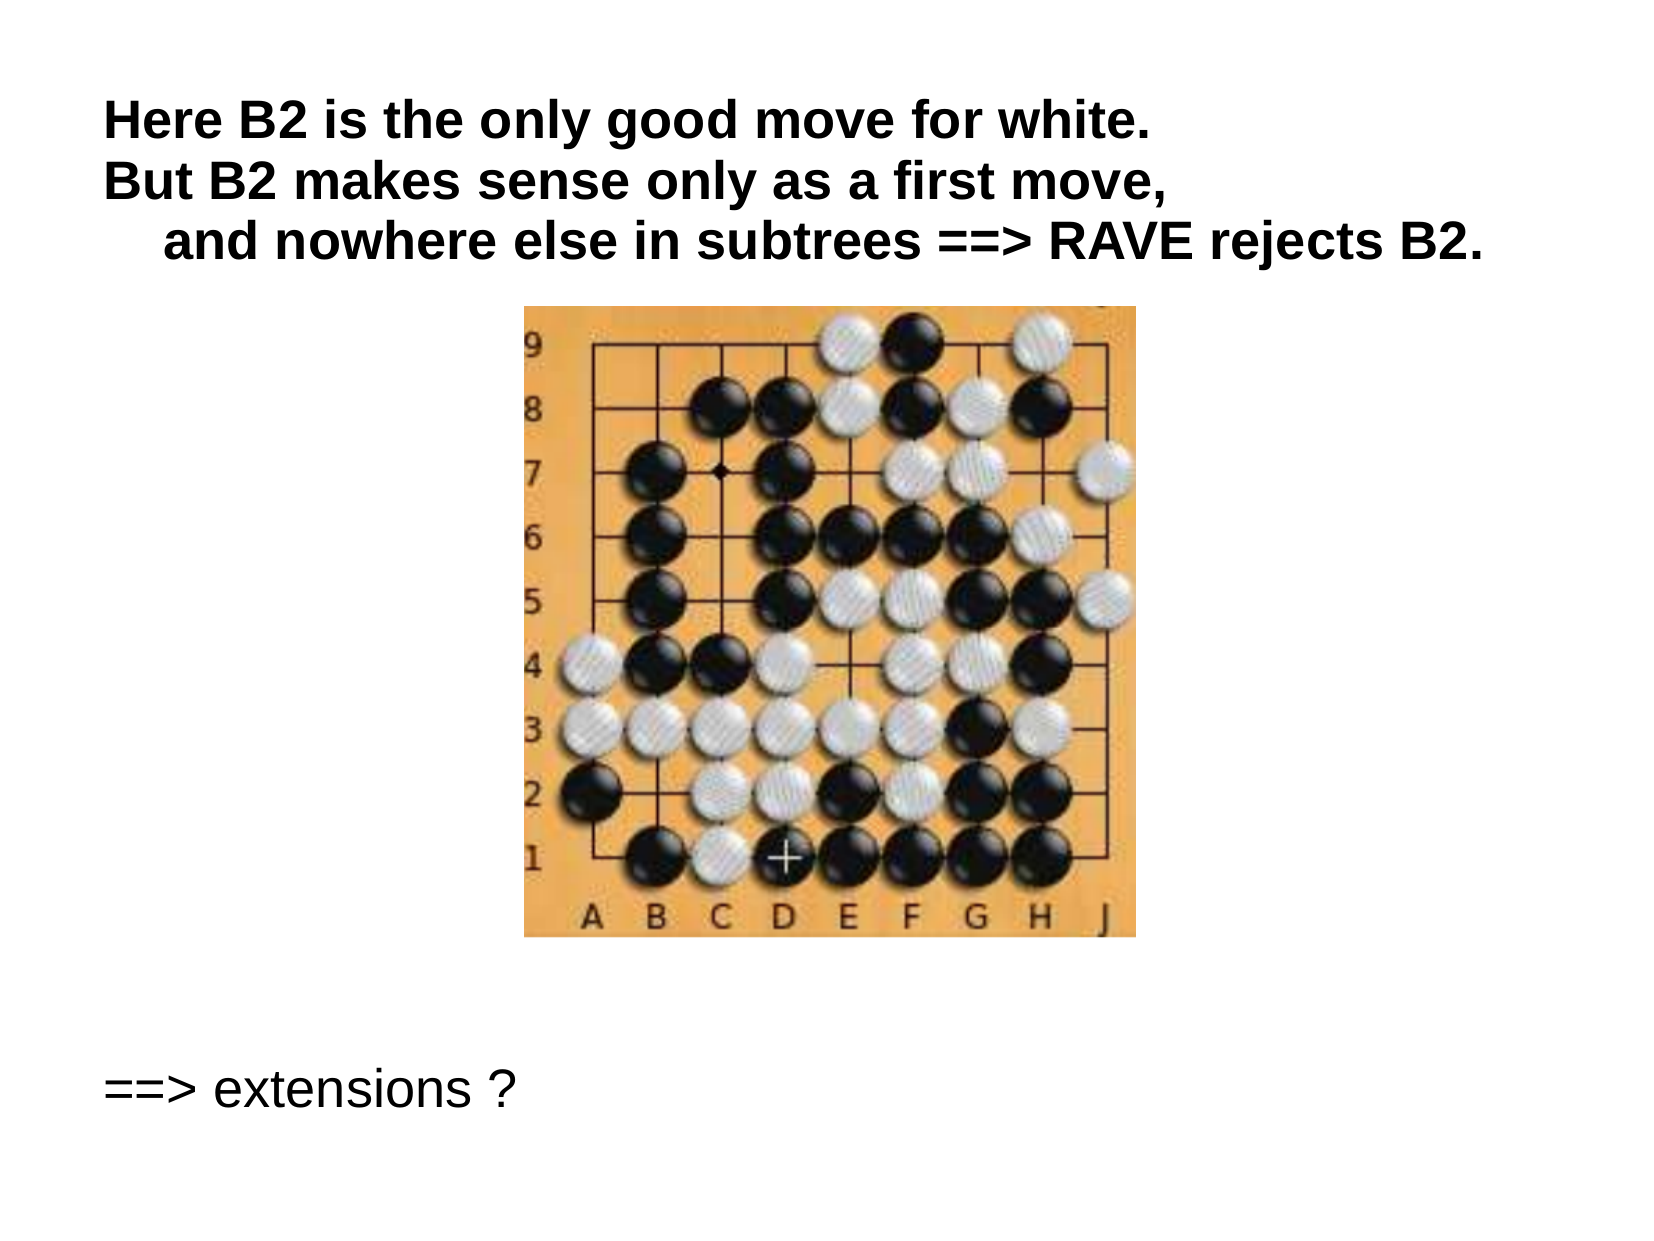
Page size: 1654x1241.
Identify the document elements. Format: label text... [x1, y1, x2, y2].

picture [524, 306, 1136, 939]
text_box Here B2 is the only good move for white. But B2 makes sense only as a first move, and nowhere else in subtrees ==> RAVE rejects B2. ==> extensions ? [88, 82, 1565, 1149]
